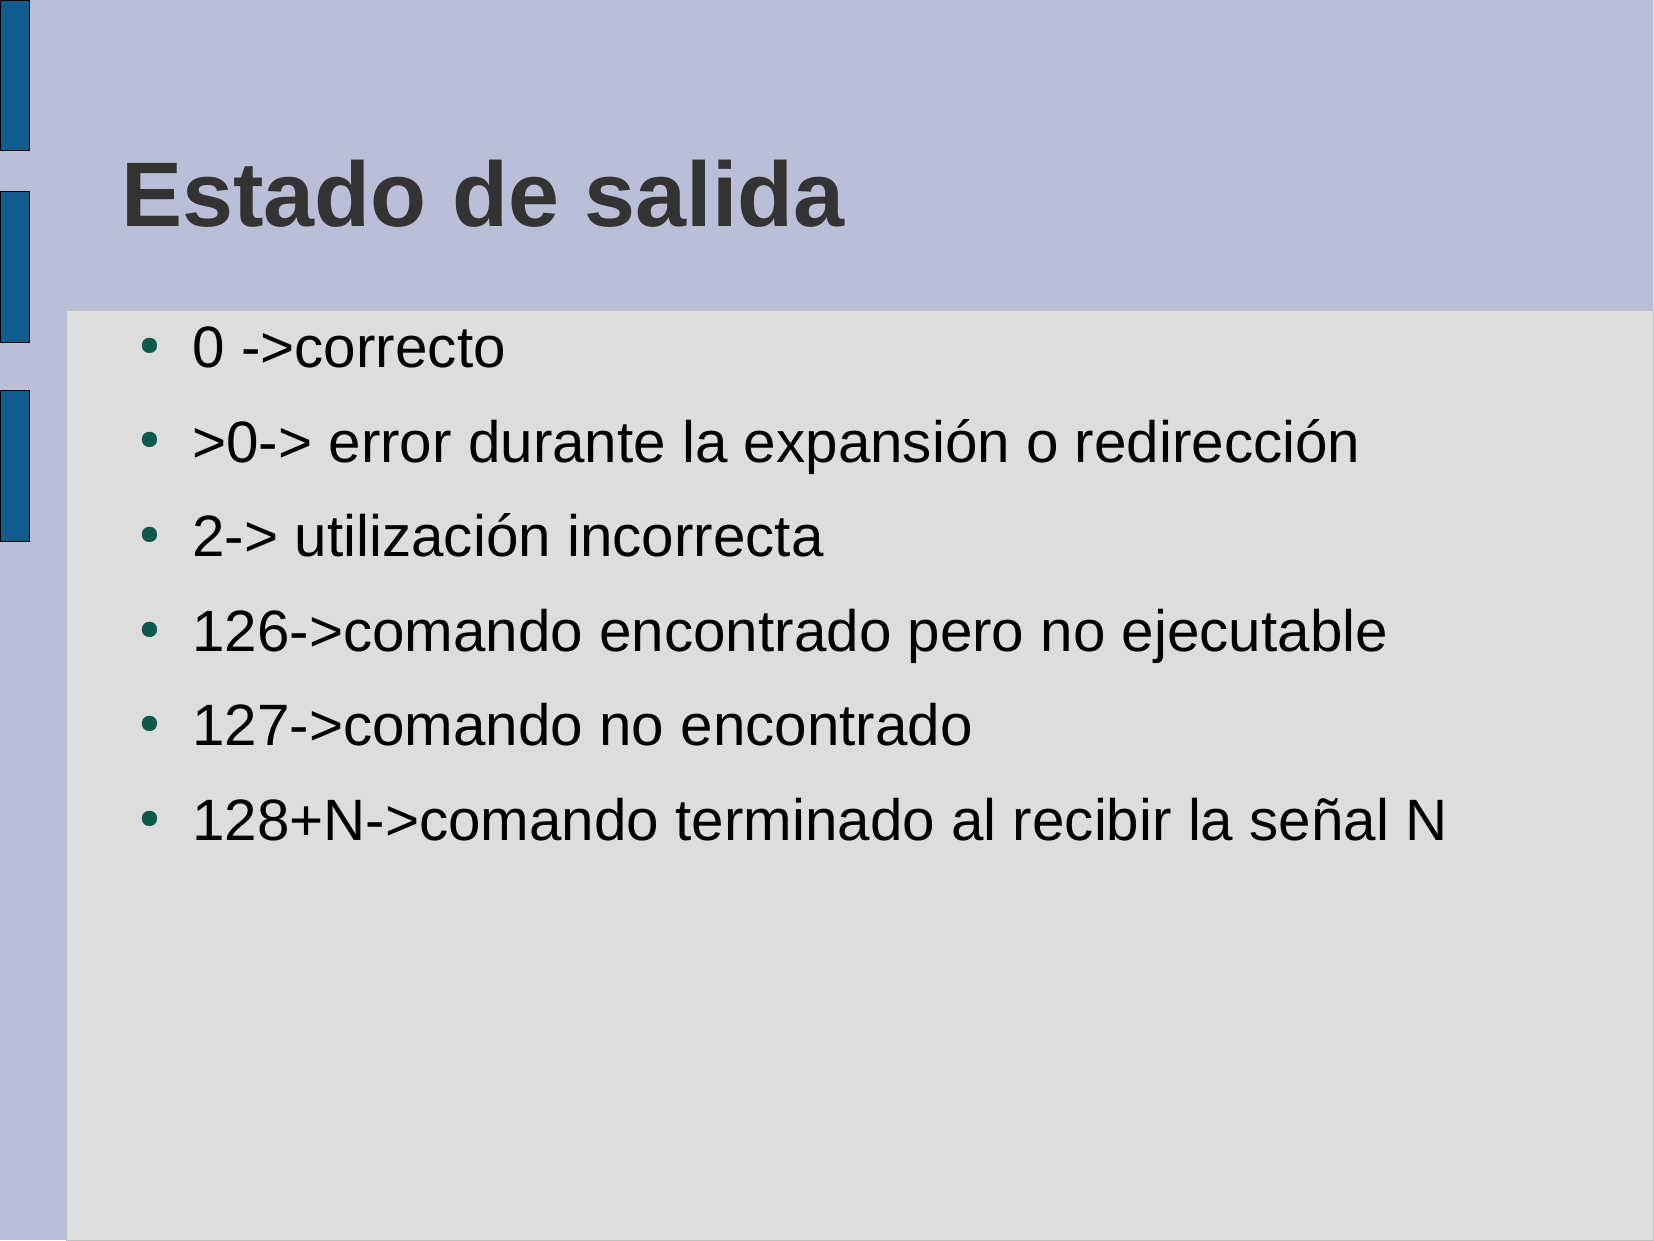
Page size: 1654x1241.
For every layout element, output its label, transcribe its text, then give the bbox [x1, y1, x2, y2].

title Estado de salida [121, 98, 1534, 291]
list 0 ->correcto >0-> error durante la expansión o redirección 2-> utilización incorrecta 126->comando encontrado pero no ejecutable 127->comando no encontrado 128+N->comando terminado al recibir la señal N [121, 314, 1534, 1082]
